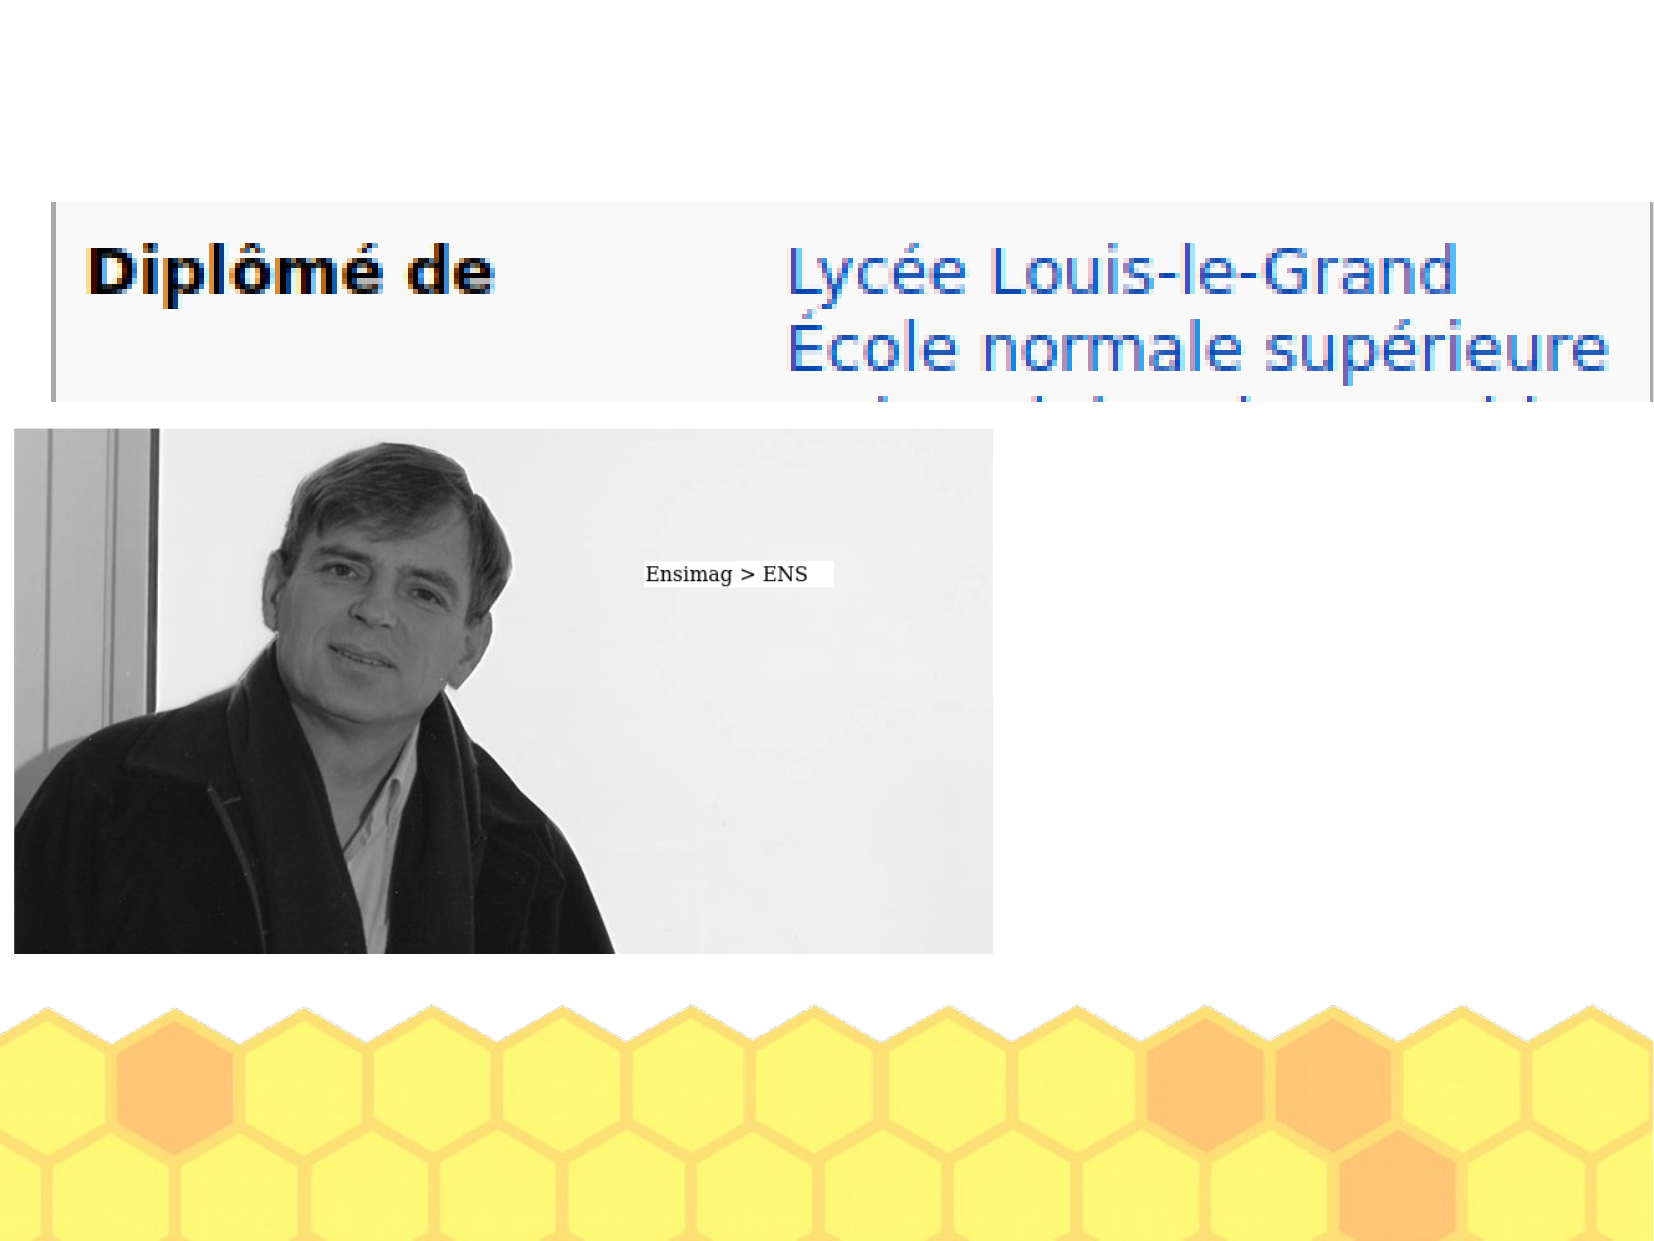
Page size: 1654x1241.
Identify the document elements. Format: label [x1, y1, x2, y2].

picture [0, 425, 993, 954]
picture [0, 202, 1654, 402]
picture [0, 1001, 1654, 1241]
